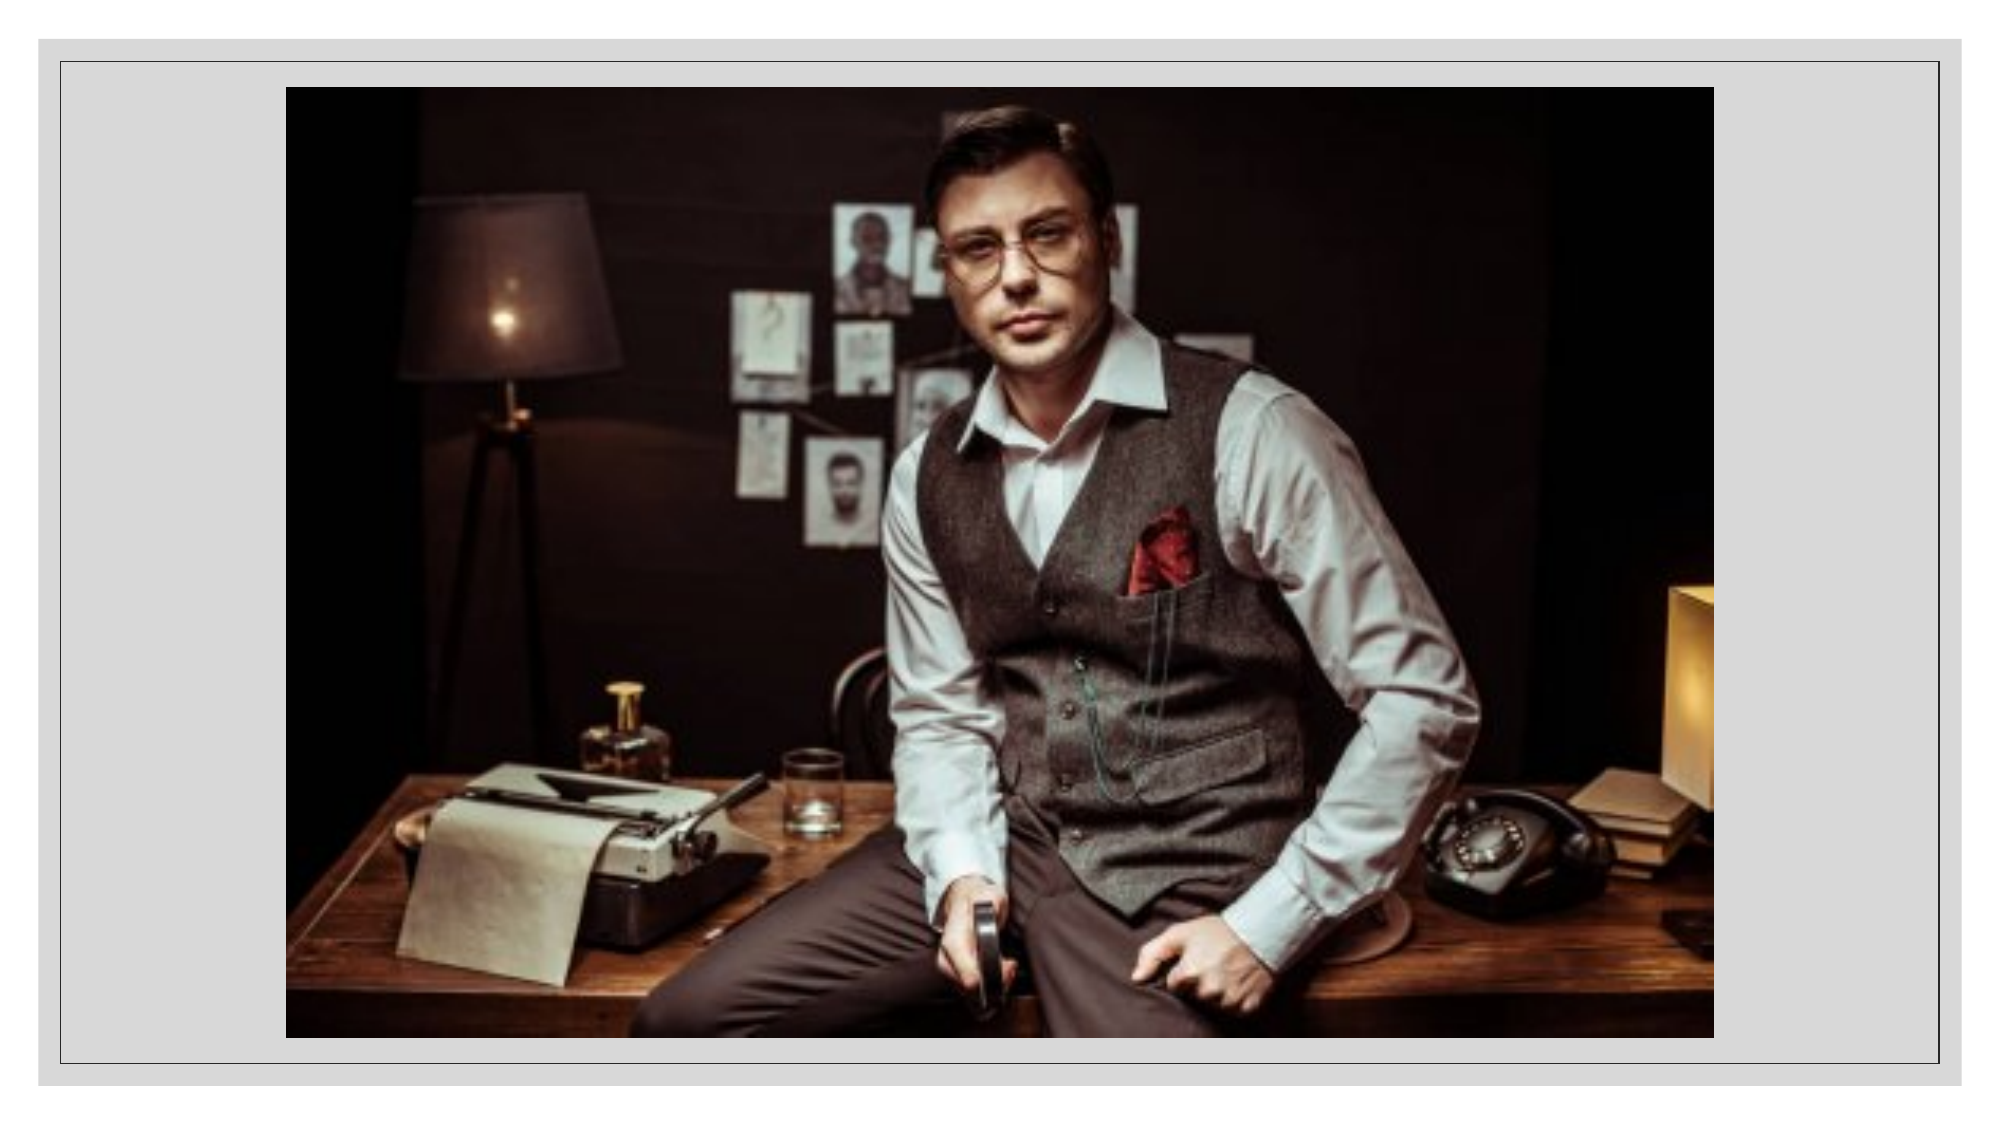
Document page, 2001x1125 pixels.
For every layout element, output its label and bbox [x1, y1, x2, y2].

picture [286, 87, 1714, 1038]
